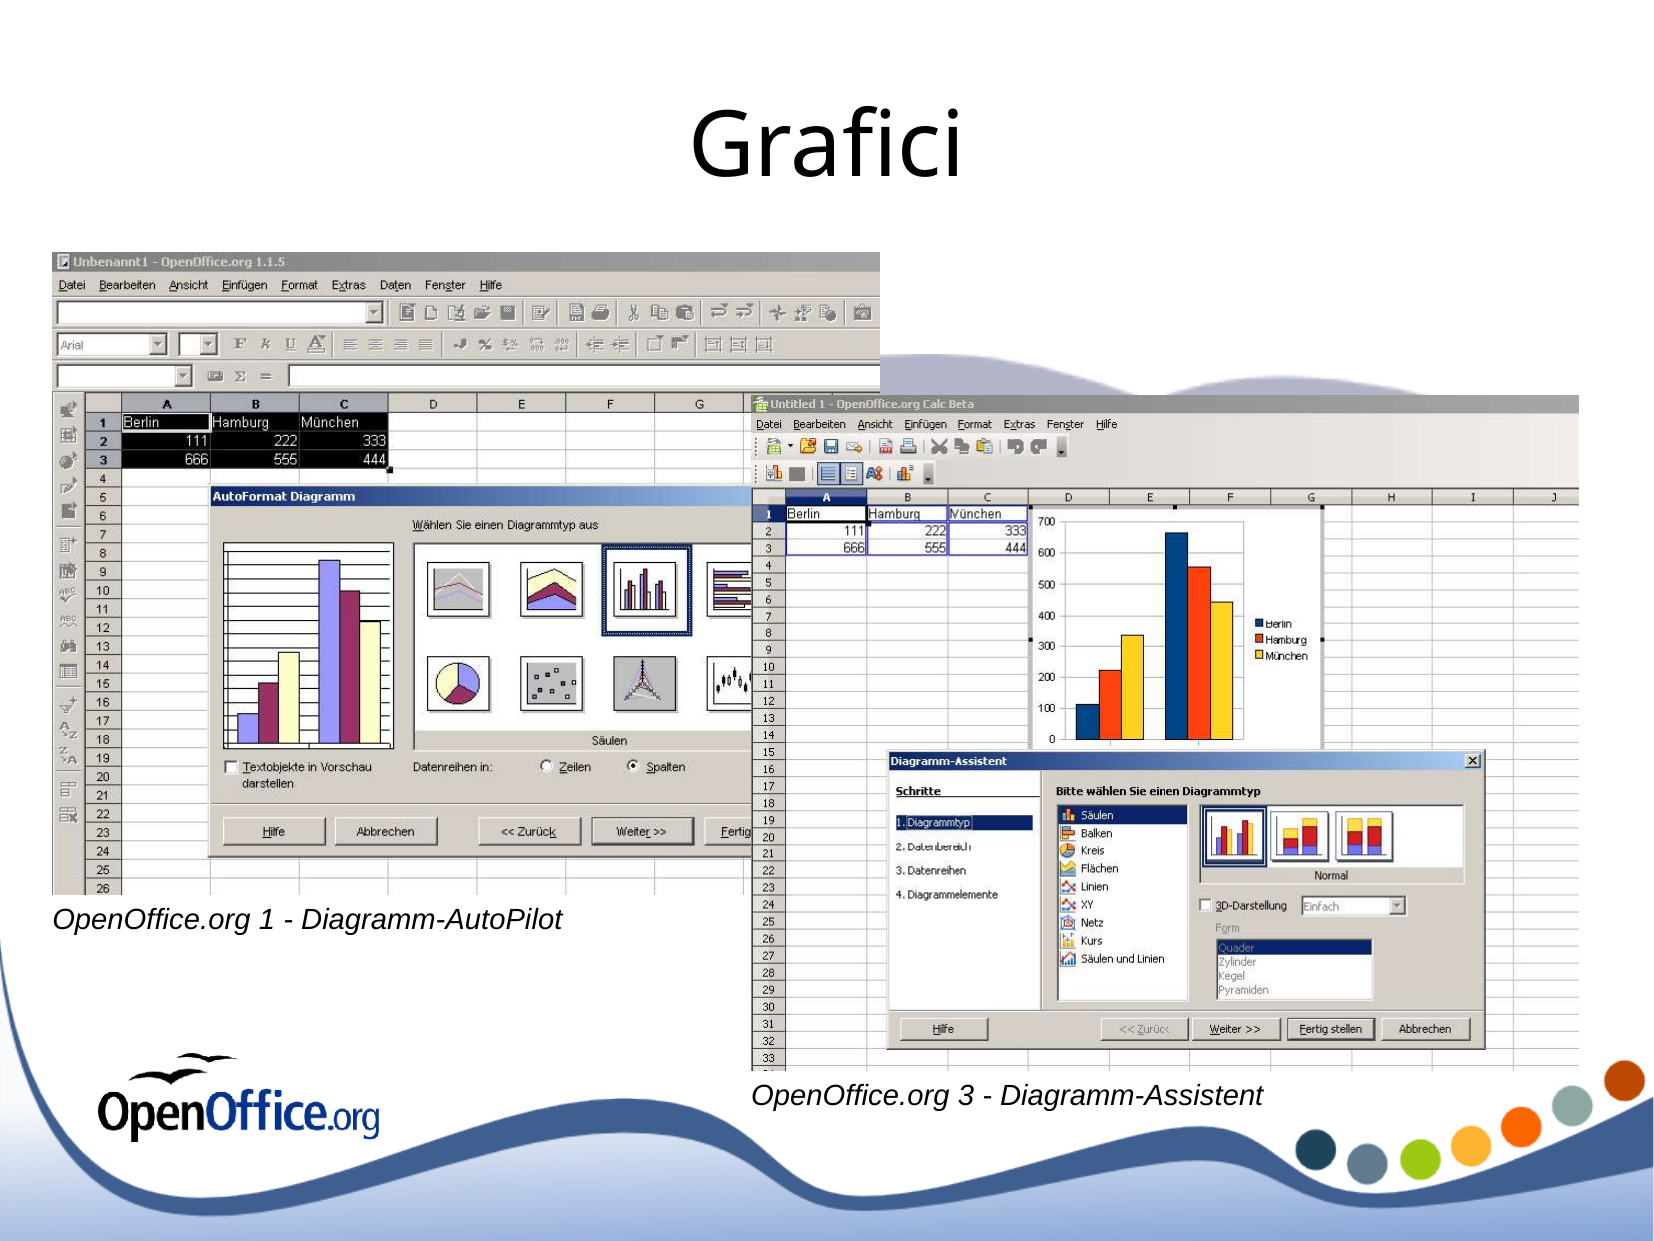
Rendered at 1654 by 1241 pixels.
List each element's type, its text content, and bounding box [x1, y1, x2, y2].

title Grafici [82, 37, 1571, 245]
picture [0, 252, 1654, 1241]
